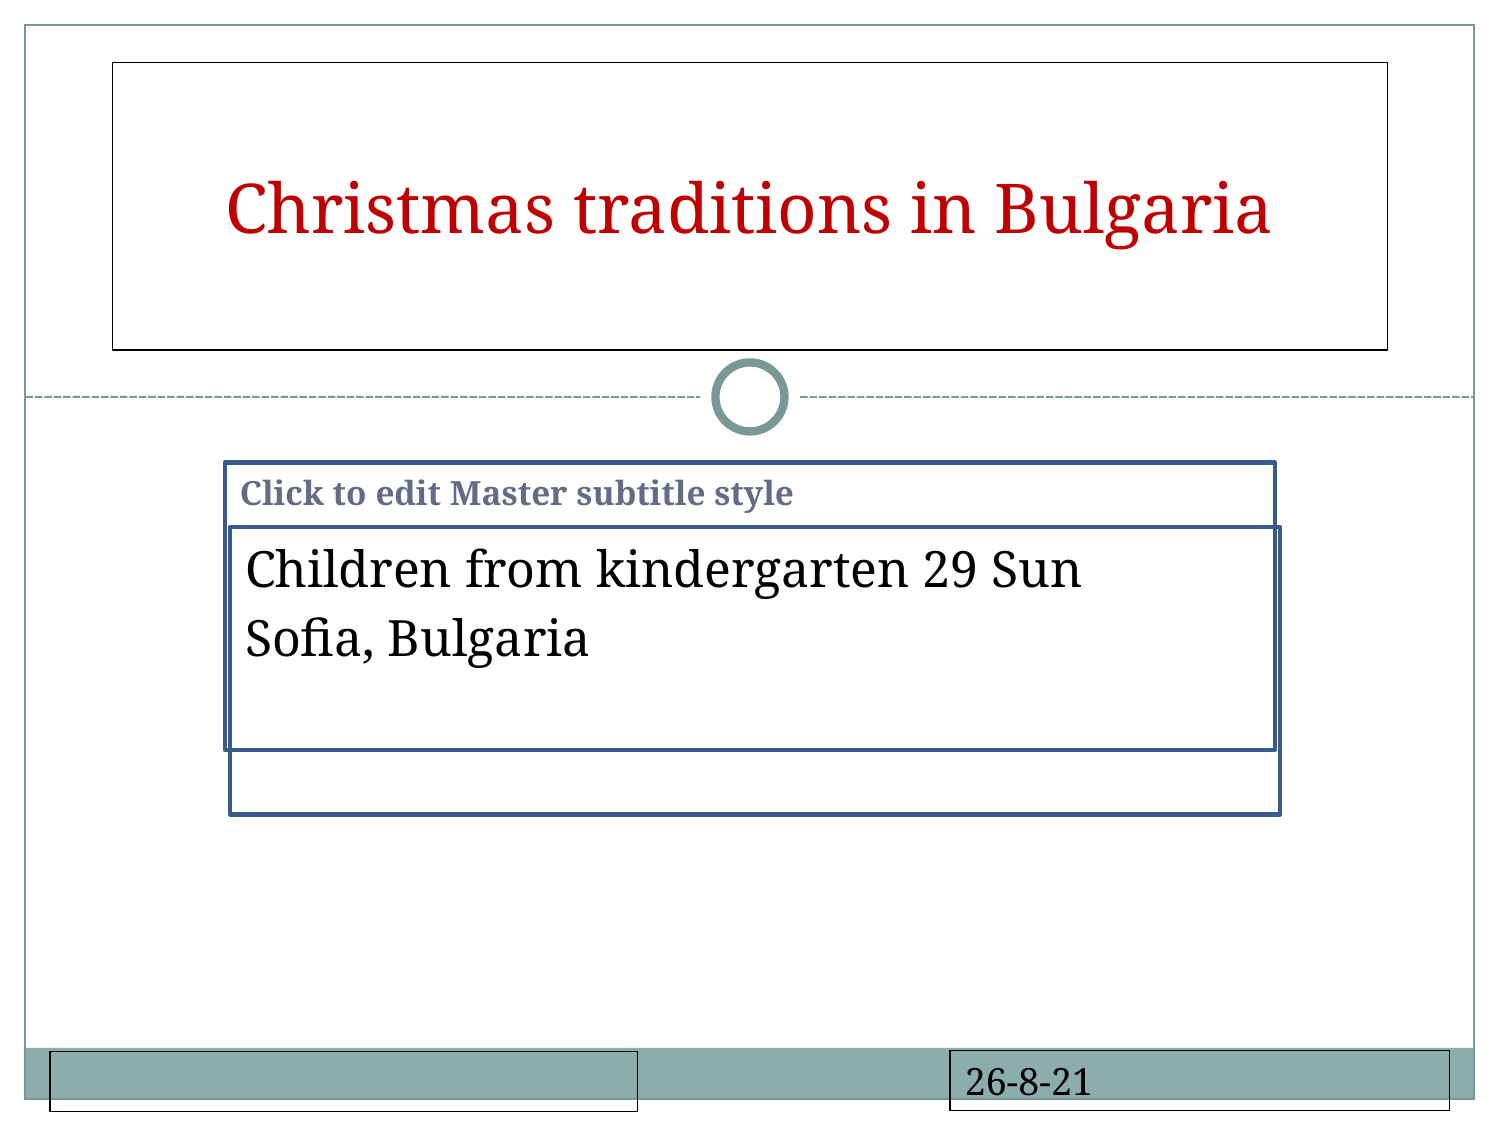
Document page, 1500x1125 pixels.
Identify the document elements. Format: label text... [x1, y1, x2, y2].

text_box [50, 1051, 638, 1112]
text_box Children from kindergarten 29 Sun Sofia, Bulgaria [230, 527, 1281, 815]
text_box 2018-12-13 [950, 1050, 1450, 1111]
title Christmas traditions in Bulgaria [112, 62, 1388, 350]
